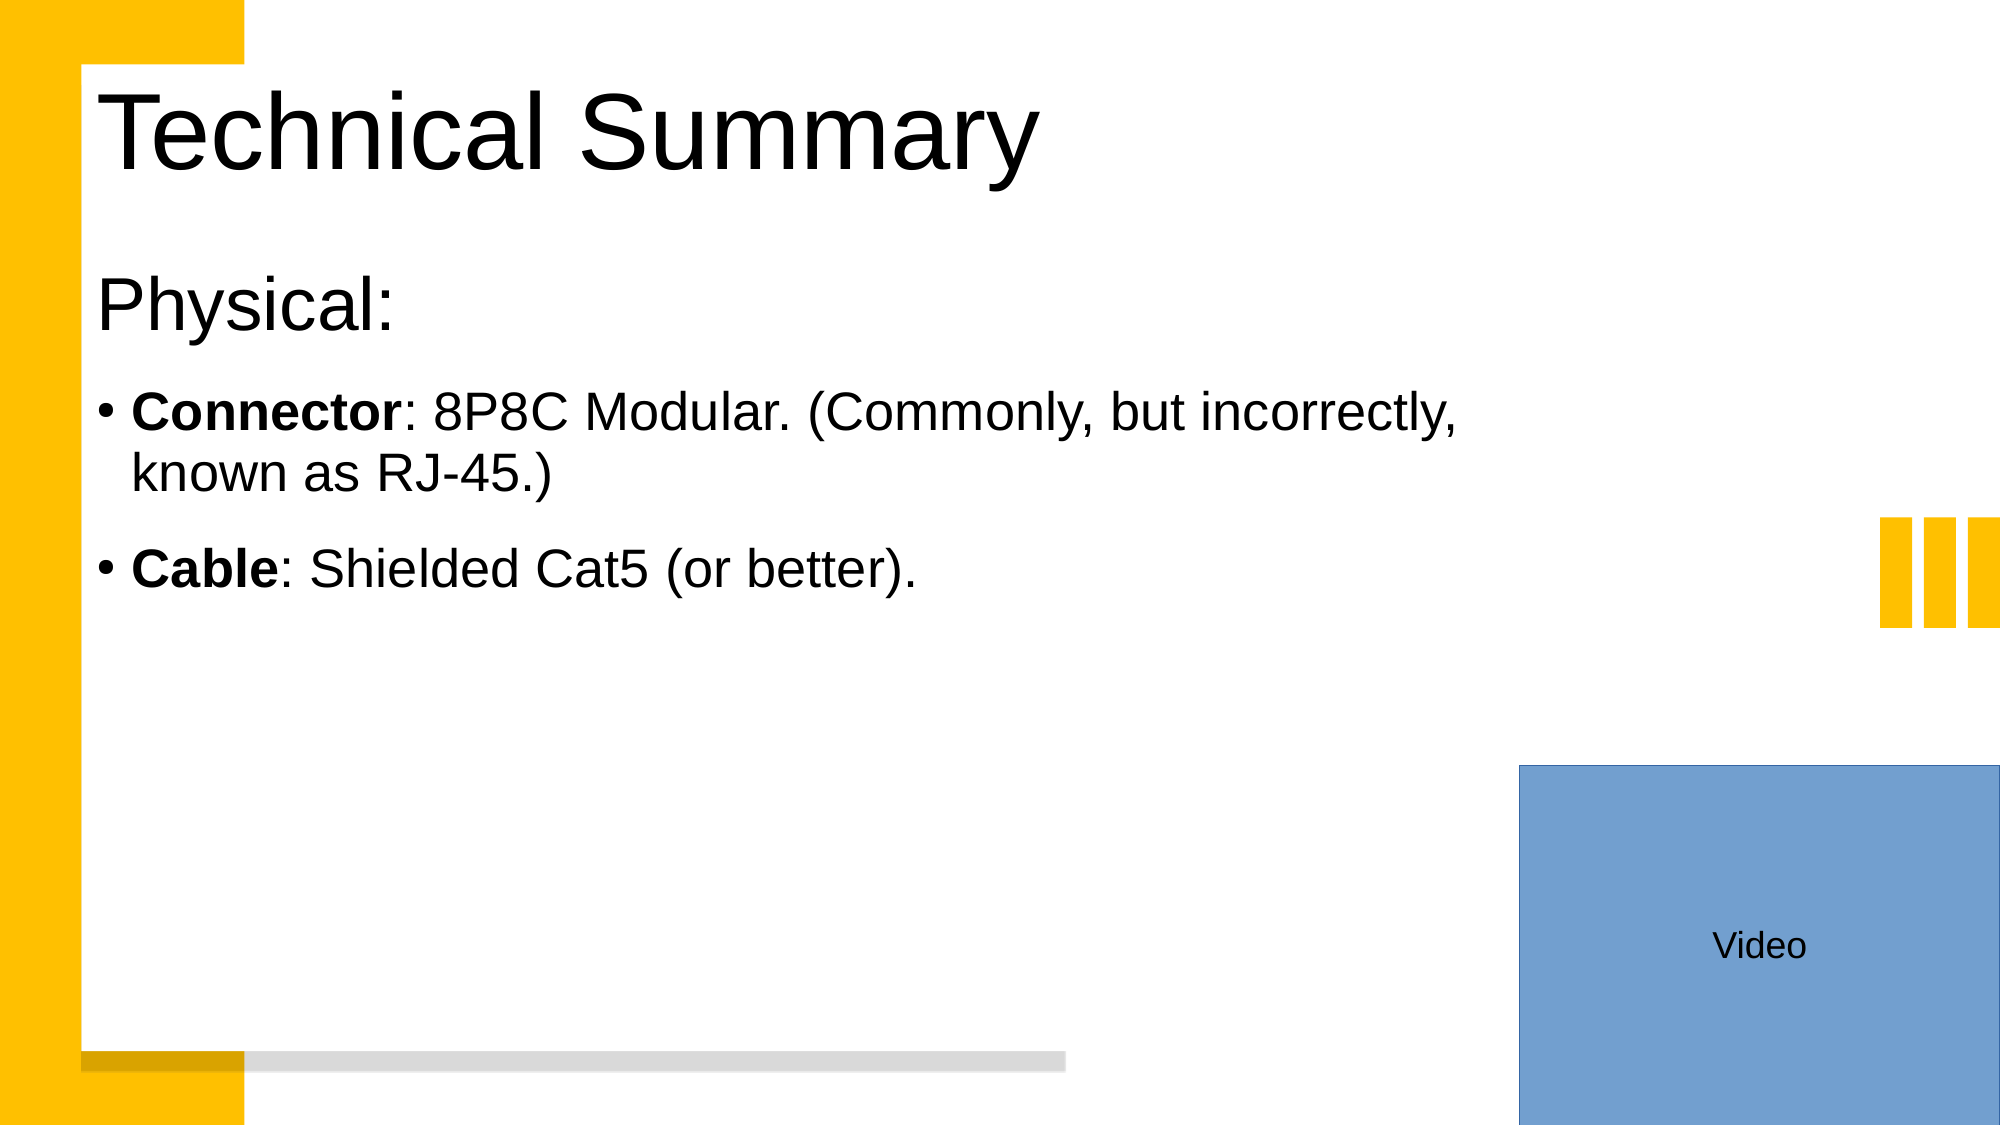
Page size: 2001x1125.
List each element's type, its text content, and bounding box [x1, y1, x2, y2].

text_box [0, 0, 2000, 1125]
text_box Video [1519, 765, 2000, 1125]
text_box Technical Summary [81, 64, 1921, 201]
text_box Physical: Connector: 8P8C Modular. (Commonly, but incorrectly, known as RJ-45.) Cable: Shielded Cat5 (or better). [81, 254, 1516, 1041]
